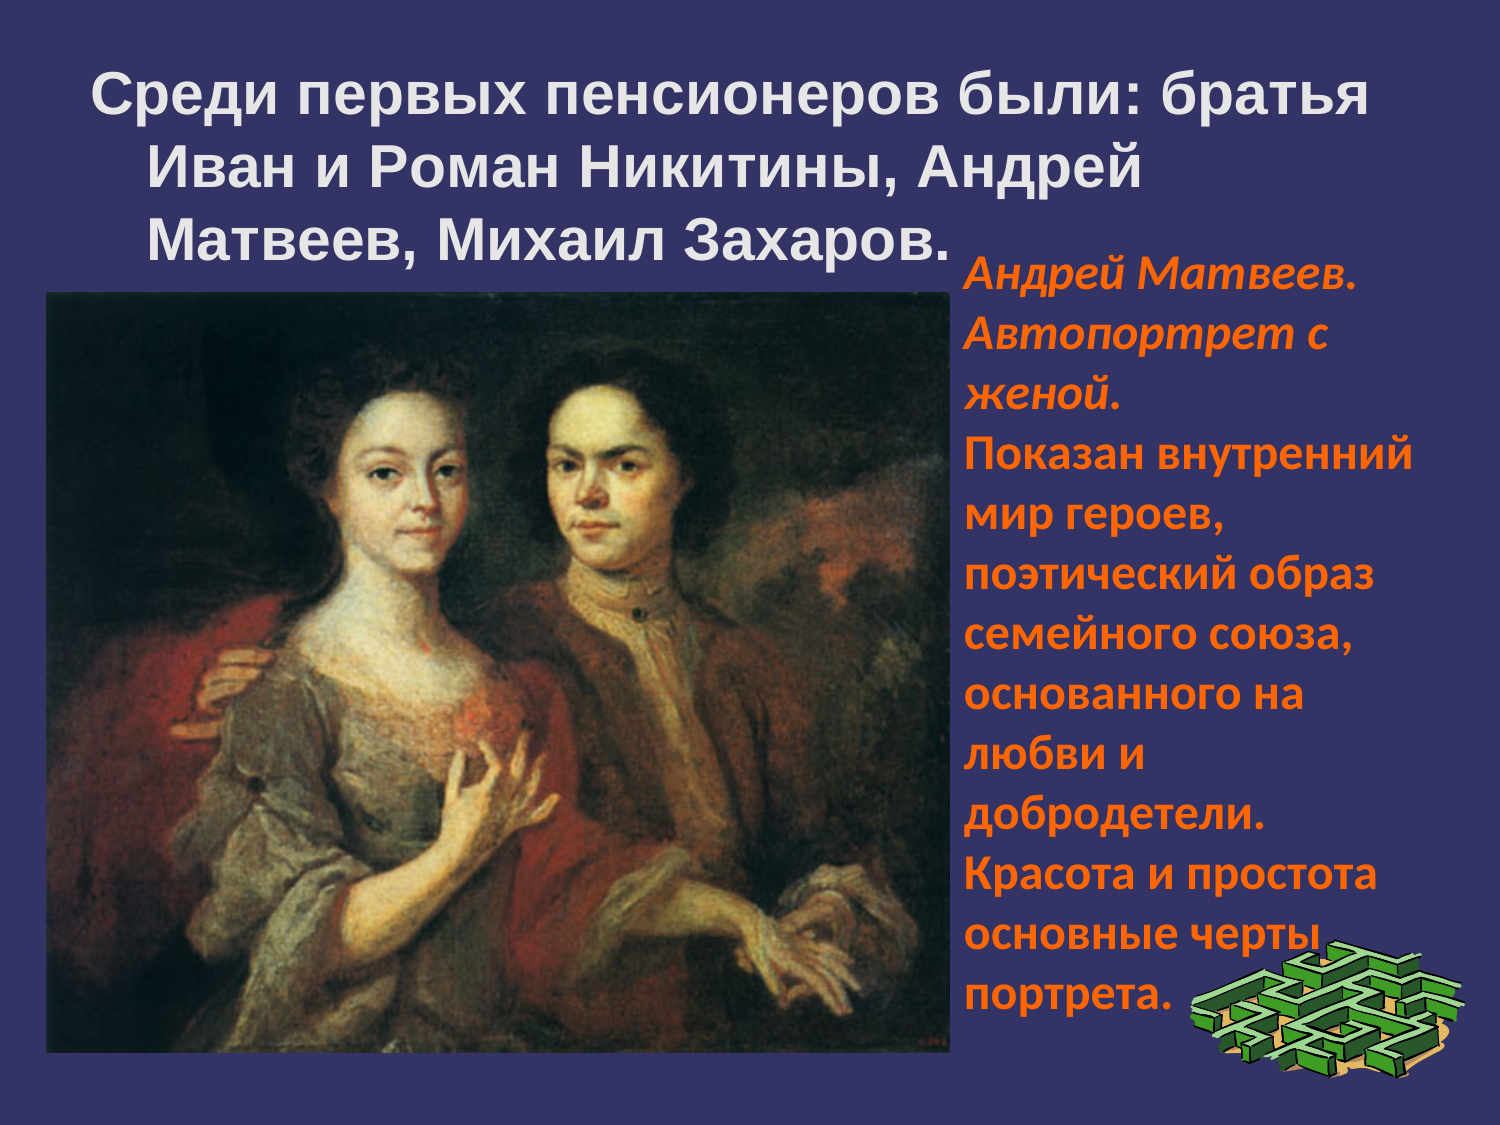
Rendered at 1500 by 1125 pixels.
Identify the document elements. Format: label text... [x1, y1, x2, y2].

list Среди первых пенсионеров были: братья Иван и Роман Никитины, Андрей Матвеев, Михаил Захаров. [75, 46, 1426, 292]
picture [46, 292, 950, 1053]
text_box Андрей Матвеев. Автопортрет с женой. Показан внутренний мир героев, поэтический образ семейного союза, основанного на любви и добродетели. Красота и простота основные черты портрета. [949, 232, 1442, 1028]
